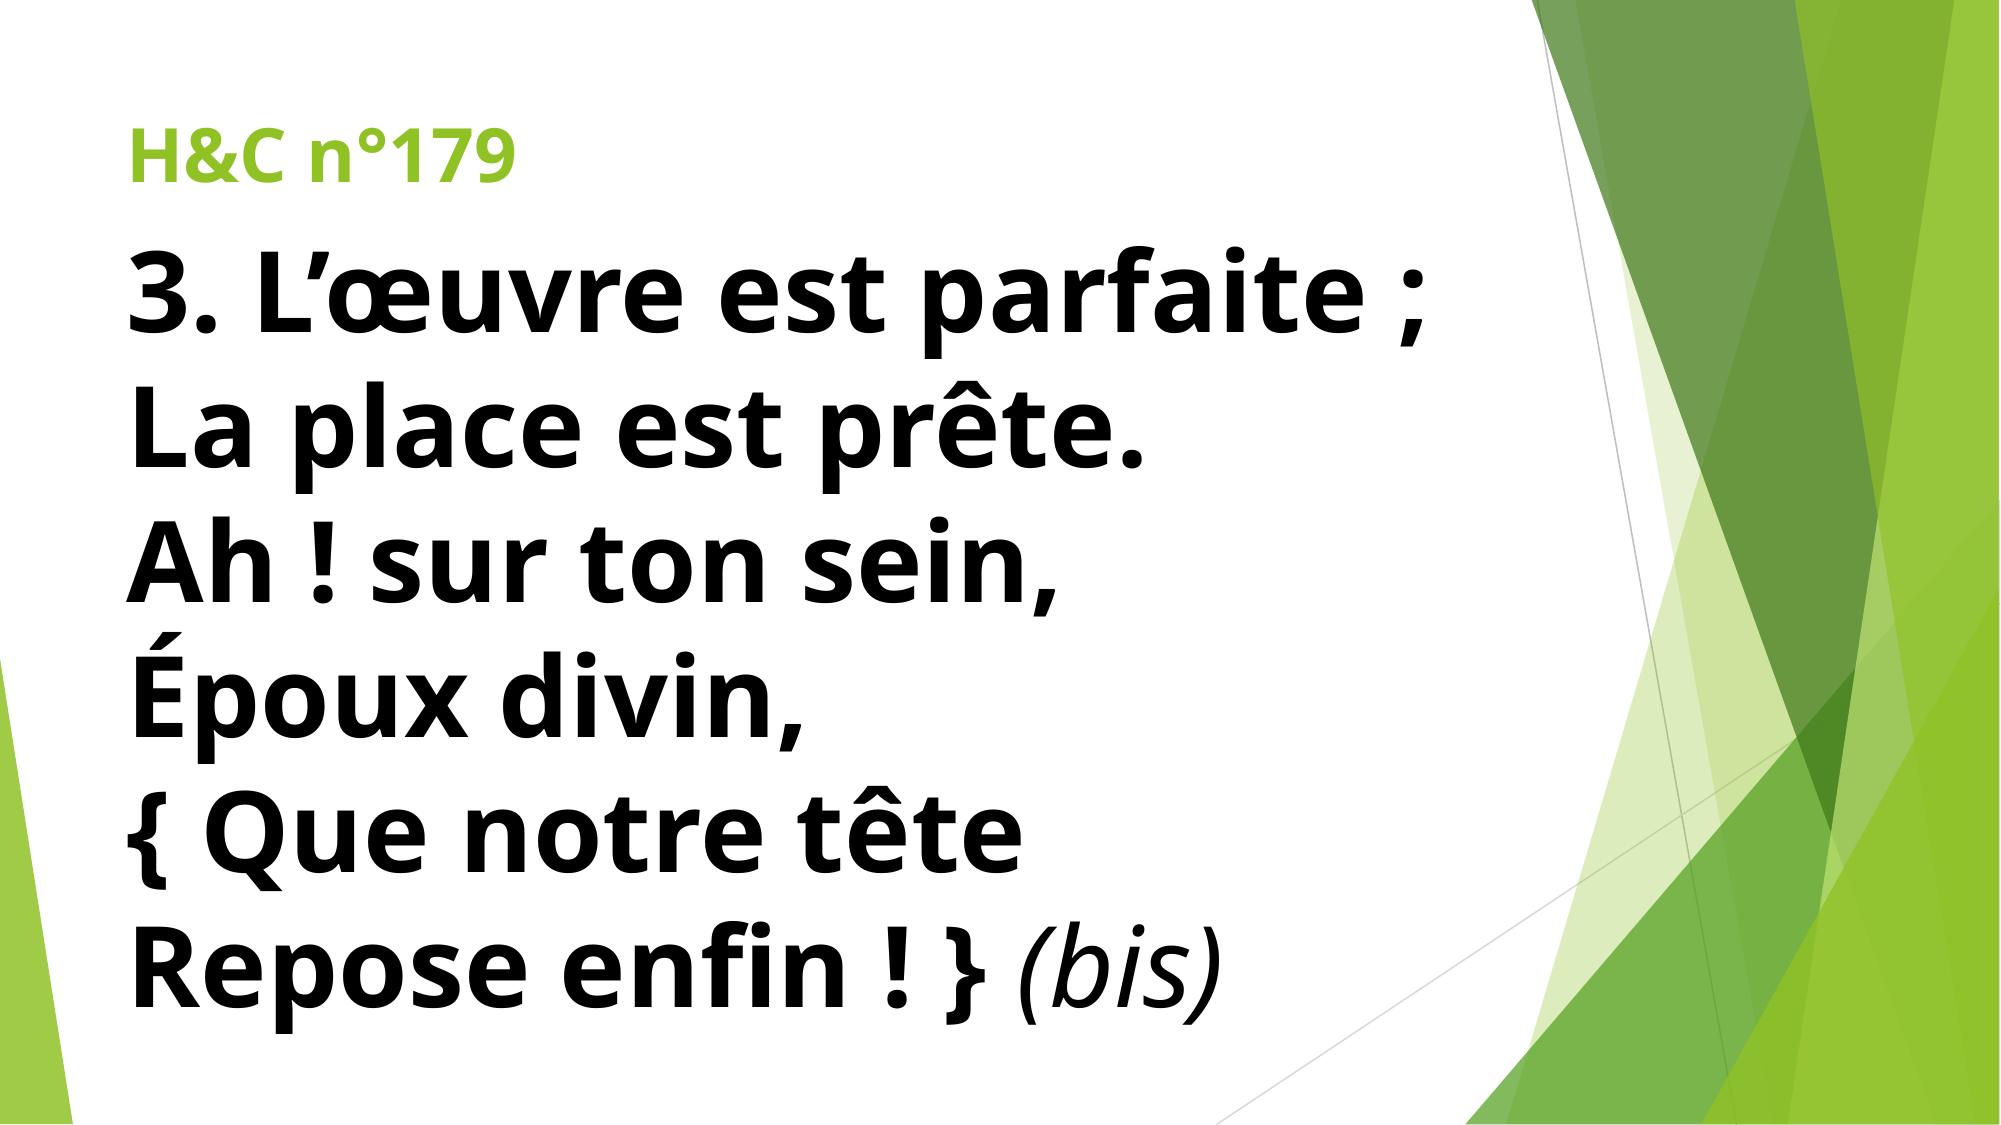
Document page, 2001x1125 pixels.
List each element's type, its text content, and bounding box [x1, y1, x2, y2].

text_box H&C n°179 [111, 99, 1522, 212]
text_box 3. L’œuvre est parfaite ; La place est prête. Ah ! sur ton sein, Époux divin, { Que notre tête Repose enfin ! } (bis) [111, 212, 1949, 1063]
